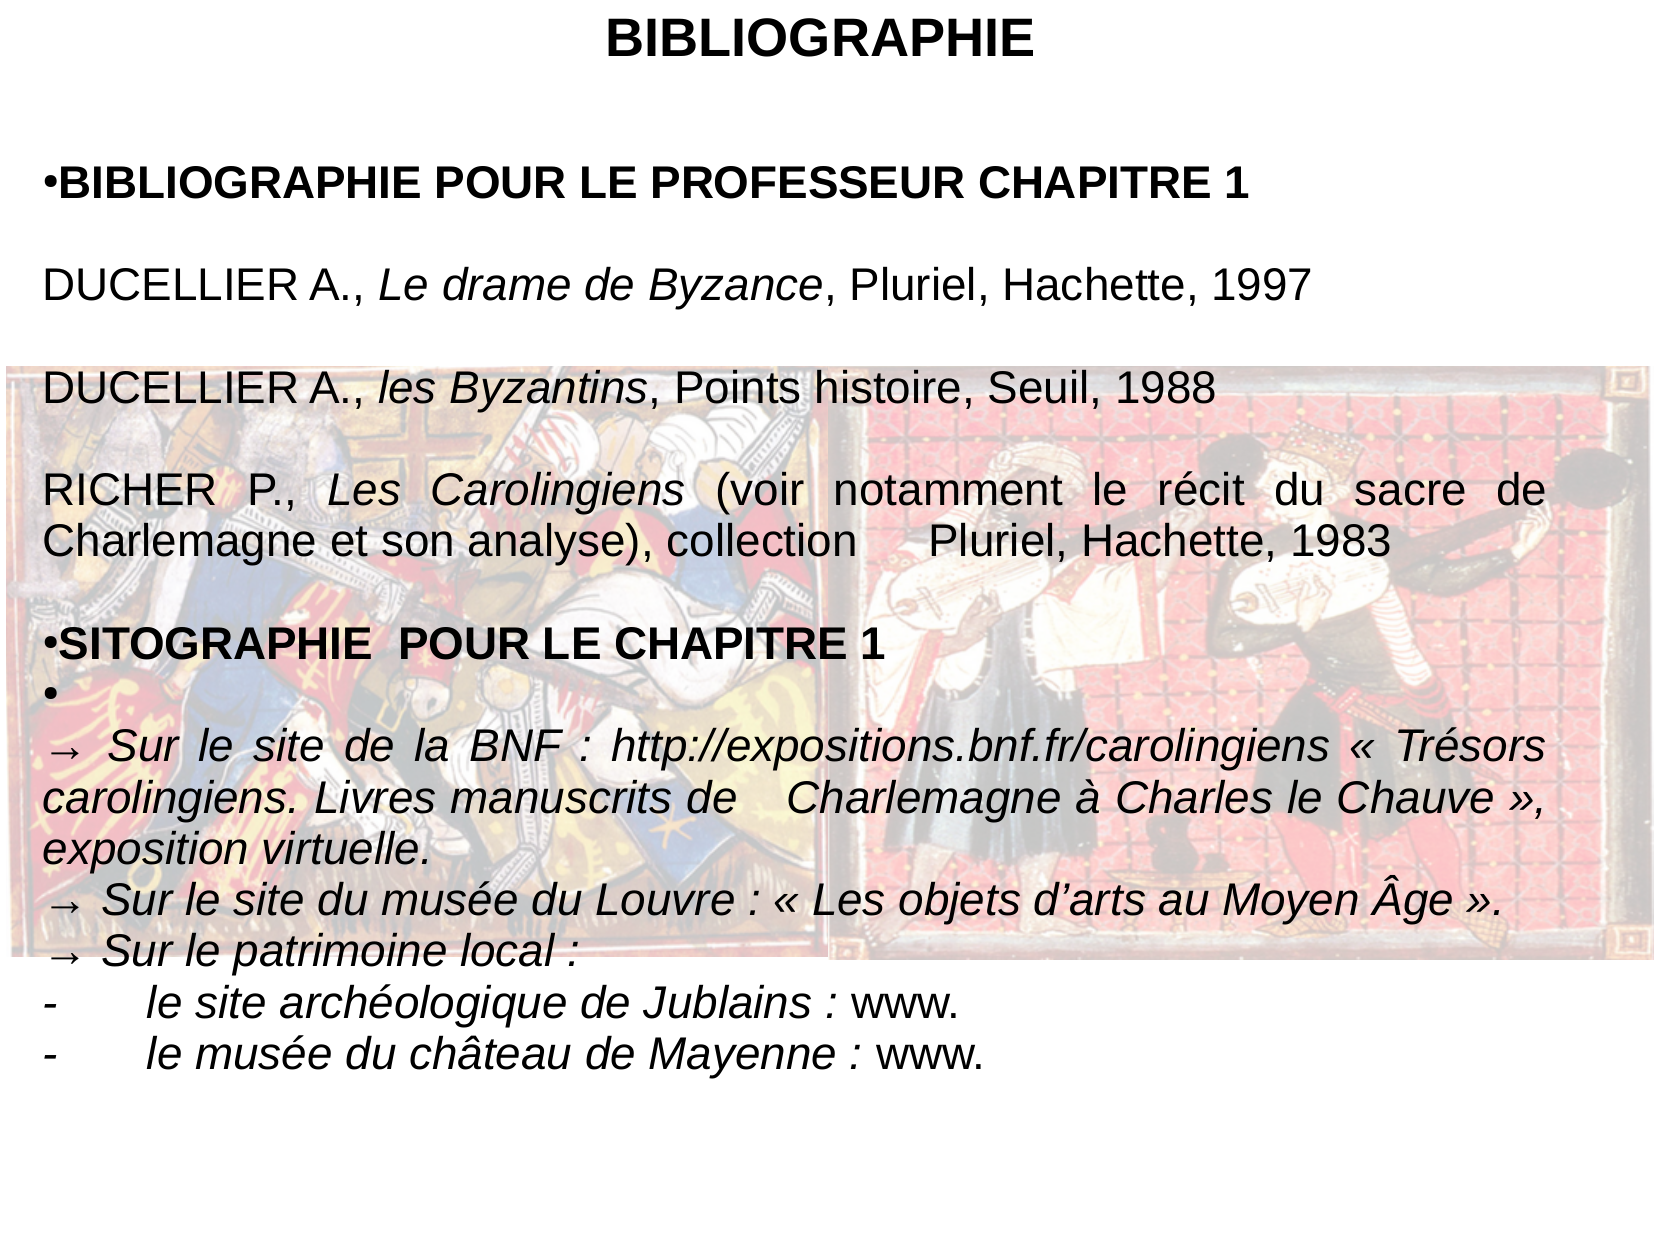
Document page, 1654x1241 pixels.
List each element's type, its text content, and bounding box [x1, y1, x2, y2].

text_box BIBLIOGRAPHIE POUR LE PROFESSEUR CHAPITRE 1 DUCELLIER A., Le drame de Byzance, Pluriel, Hachette, 1997 DUCELLIER A., les Byzantins, Points histoire, Seuil, 1988 RICHER P., Les Carolingiens (voir notamment le récit du sacre de Charlemagne et son analyse), collection Pluriel, Hachette, 1983 SITOGRAPHIE POUR LE CHAPITRE 1 → Sur le site de la BNF : http://expositions.bnf.fr/carolingiens « Trésors carolingiens. Livres manuscrits de Charlemagne à Charles le Chauve », exposition virtuelle. → Sur le site du musée du Louvre : « Les objets d’arts au Moyen Âge ». → Sur le patrimoine local : - le site archéologique de Jublains : www. - le musée du château de Mayenne : www. [27, 149, 1625, 1122]
text_box BIBLIOGRAPHIE [0, 0, 1654, 1191]
